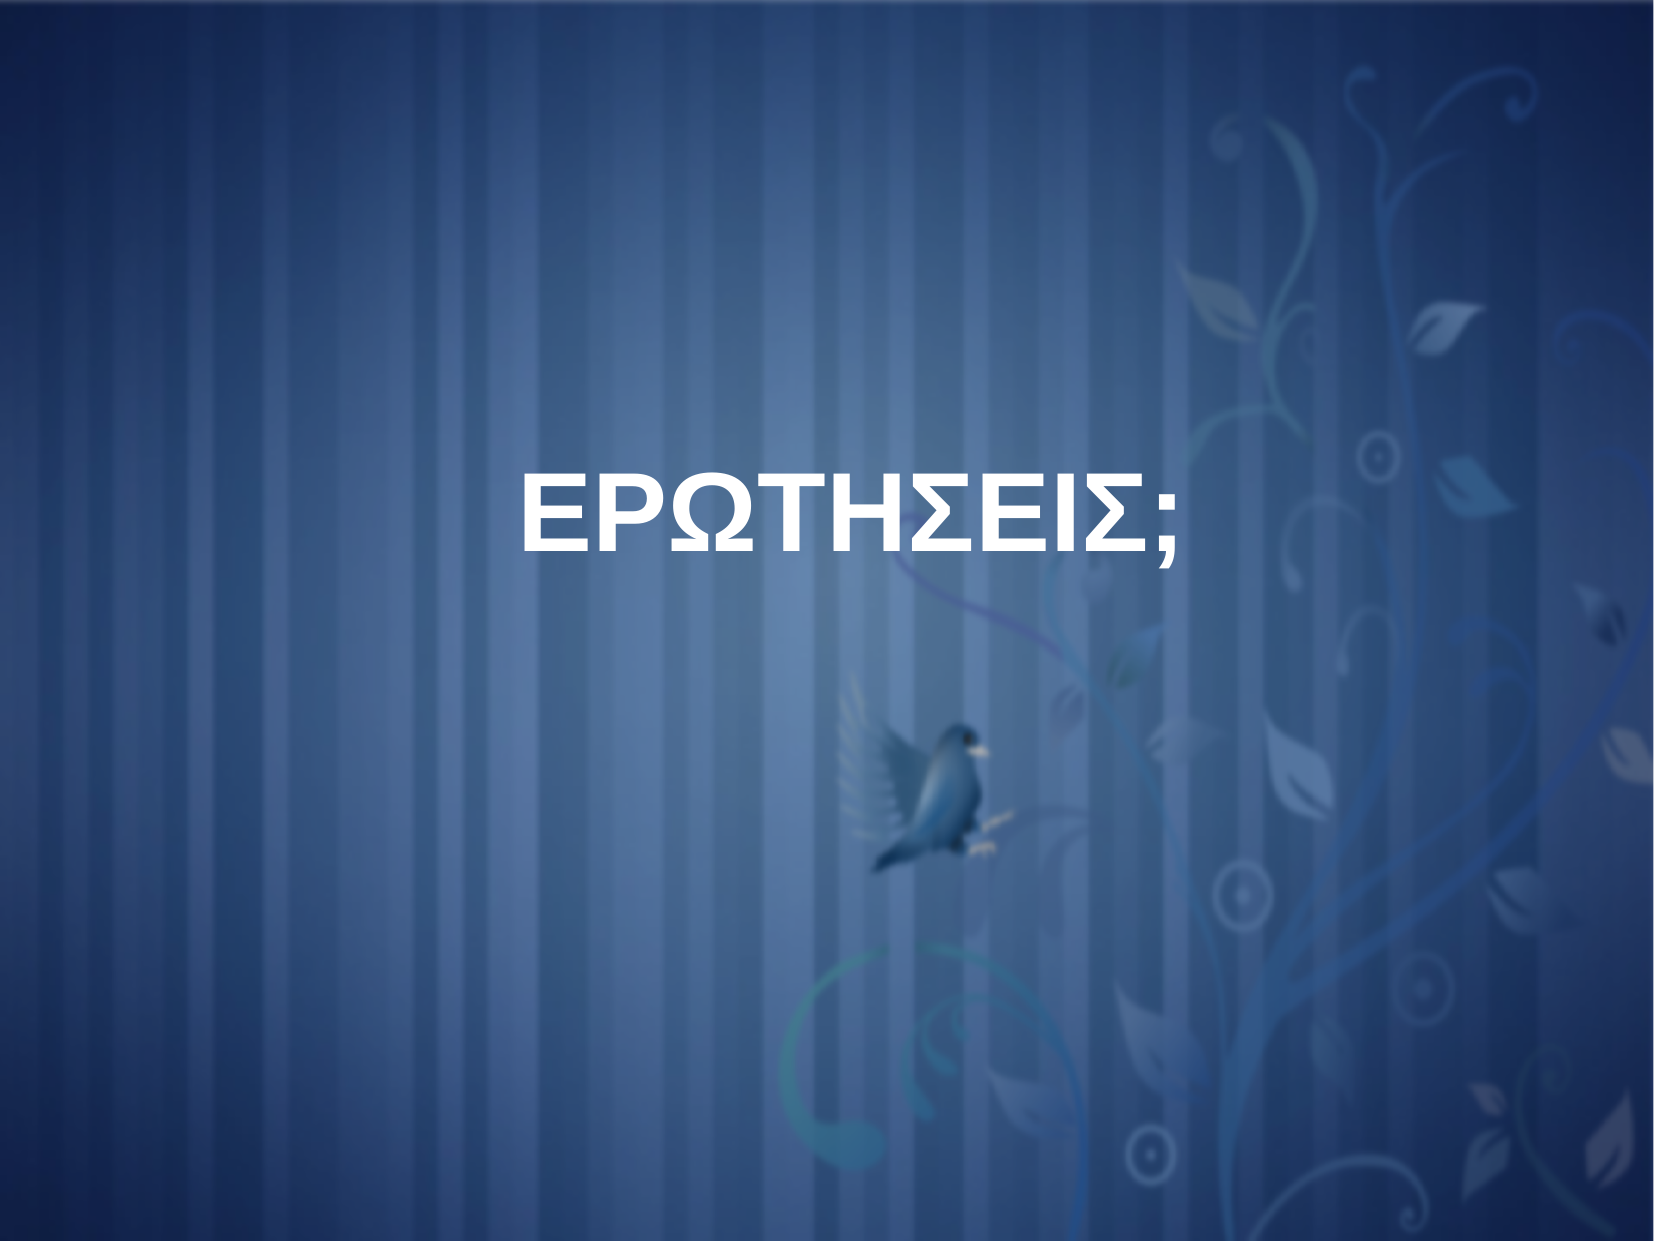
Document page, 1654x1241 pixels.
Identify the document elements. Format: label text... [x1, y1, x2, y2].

picture [0, 0, 1654, 1241]
text_box ΕΡΩΤΗΣΕΙΣ; [503, 442, 1256, 583]
